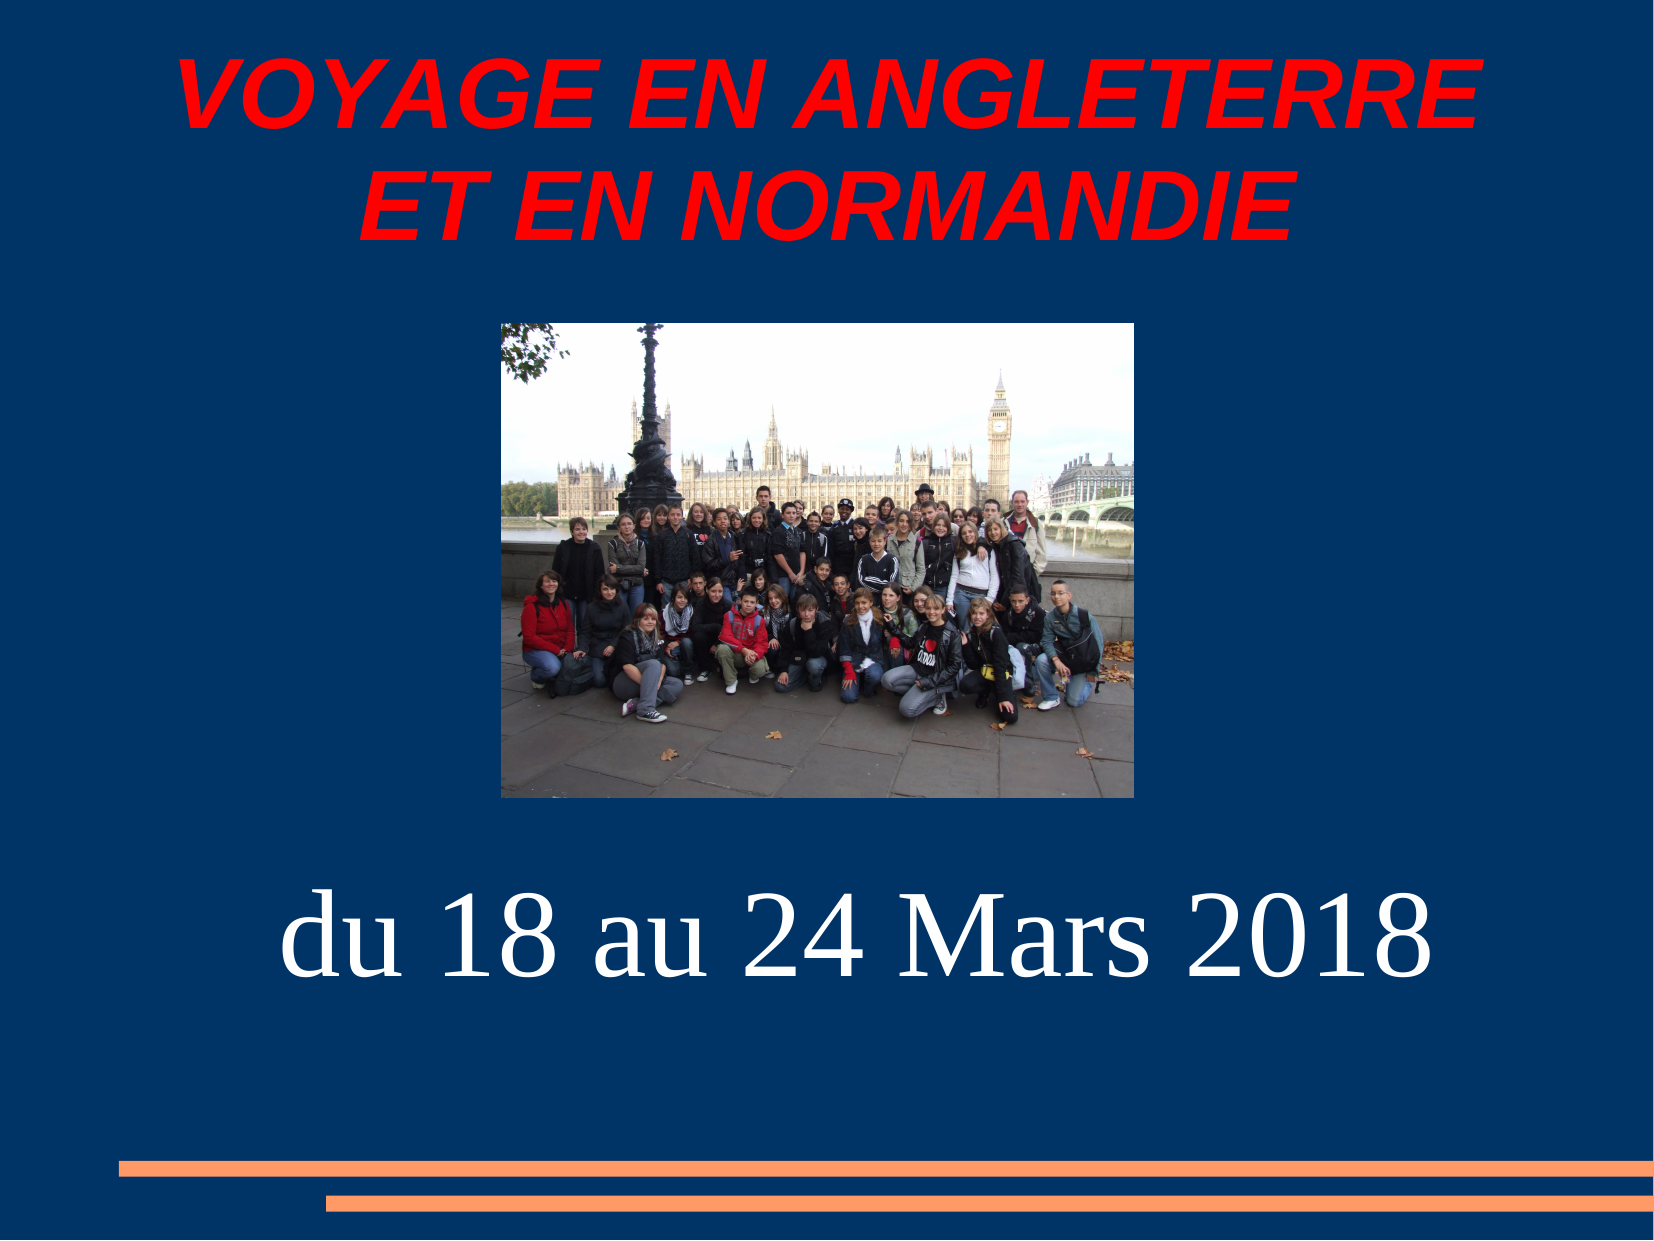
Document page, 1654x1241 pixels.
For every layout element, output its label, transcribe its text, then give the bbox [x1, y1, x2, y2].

subtitle du 18 au 24 Mars 2018 [121, 329, 1561, 1125]
title VOYAGE EN ANGLETERRE ET EN NORMANDIE [121, 0, 1534, 304]
picture [501, 323, 1134, 798]
